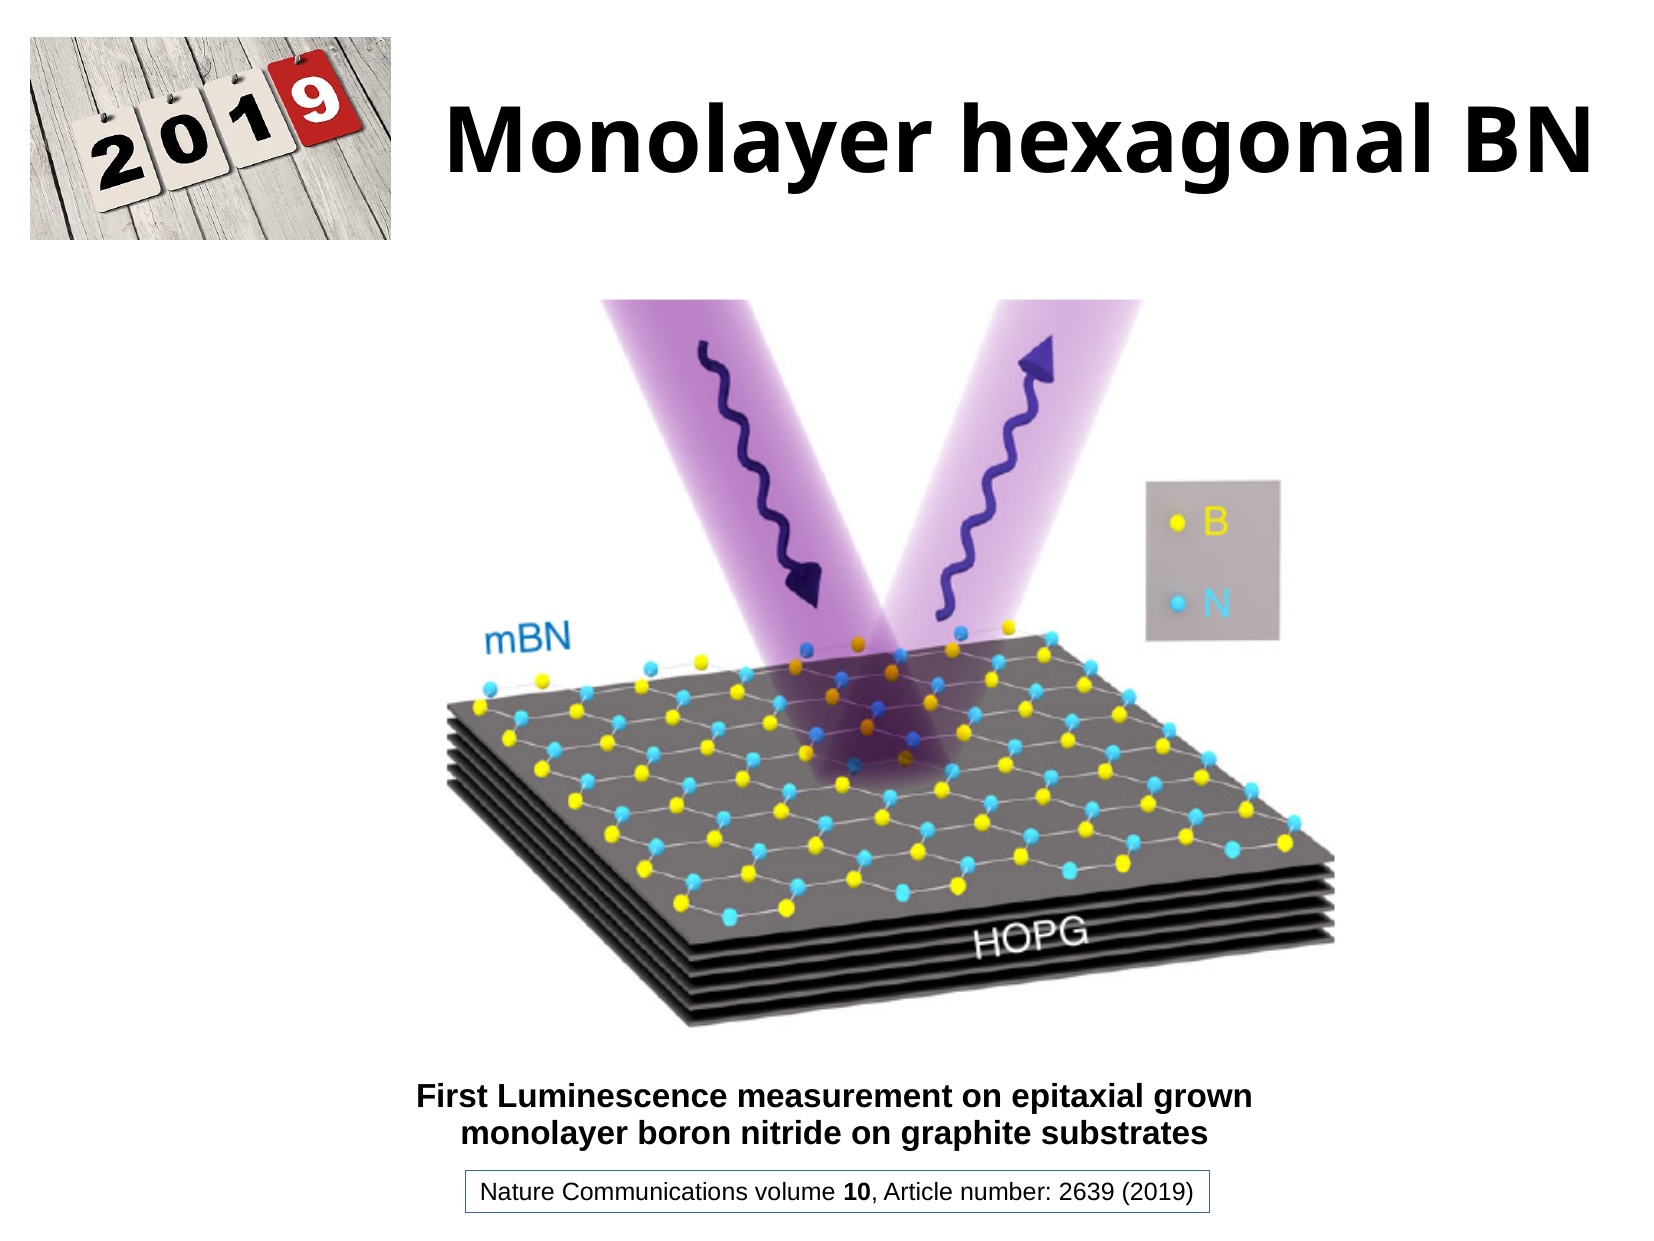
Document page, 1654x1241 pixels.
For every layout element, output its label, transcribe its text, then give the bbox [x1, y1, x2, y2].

picture [30, 37, 391, 241]
picture [435, 284, 1351, 1049]
text_box First Luminescence measurement on epitaxial grown monolayer boron nitride on graphite substrates [350, 1070, 1321, 1160]
title Monolayer hexagonal BN [391, 64, 1654, 211]
text_box Nature Communications volume 10, Article number: 2639 (2019) [465, 1170, 1210, 1213]
